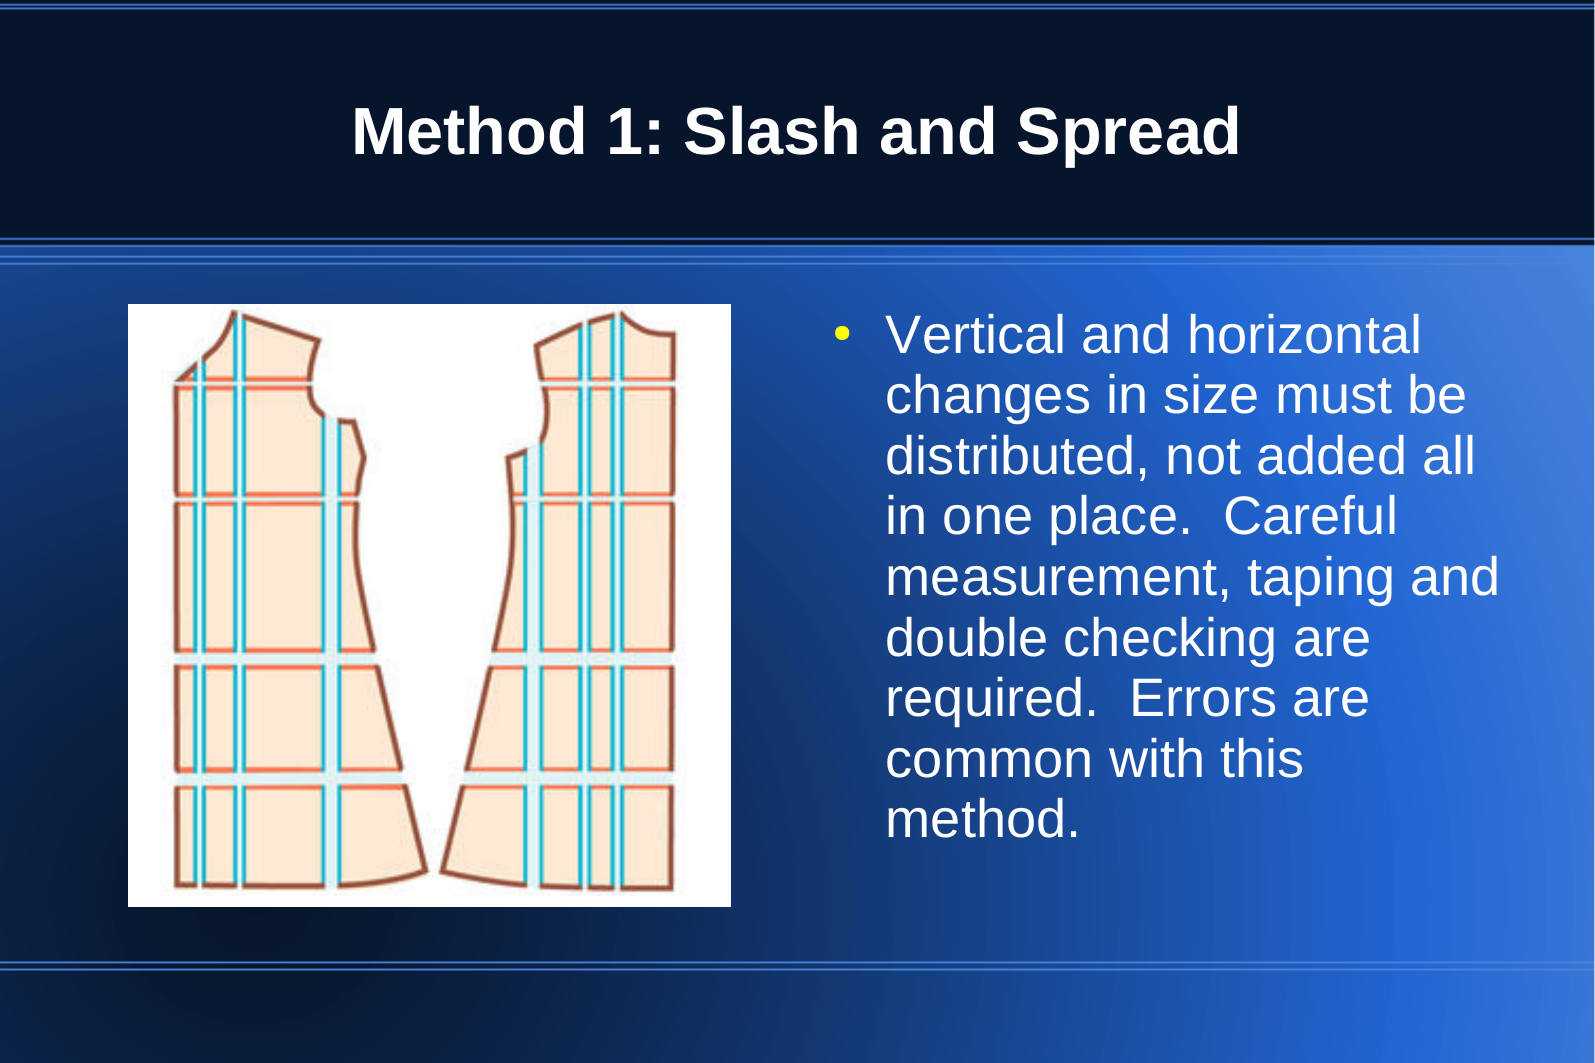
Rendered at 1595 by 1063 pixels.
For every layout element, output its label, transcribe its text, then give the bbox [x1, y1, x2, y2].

title Method 1: Slash and Spread [79, 42, 1515, 220]
list Vertical and horizontal changes in size must be distributed, not added all in one place. Careful measurement, taping and double checking are required. Errors are common with this method. [814, 304, 1516, 892]
picture [0, 0, 1595, 1063]
